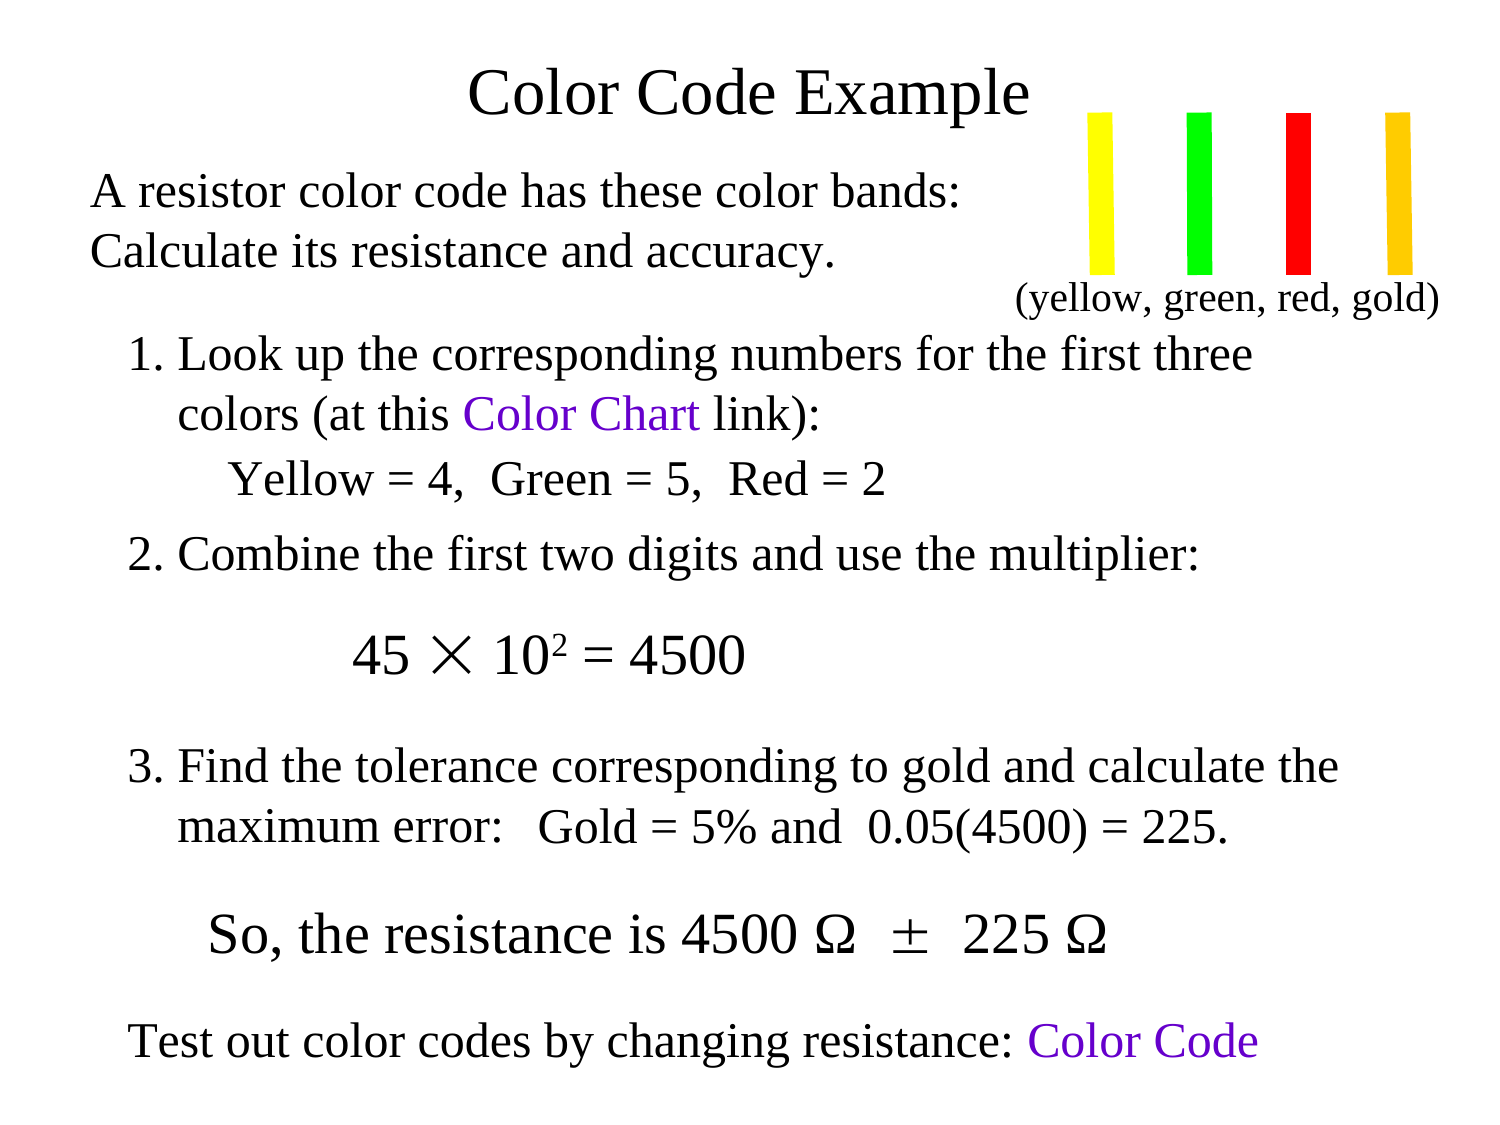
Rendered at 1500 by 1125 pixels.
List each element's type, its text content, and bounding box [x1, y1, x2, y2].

text_box Gold = 5% and 0.05(4500) = 225. [522, 785, 1273, 861]
text_box (yellow, green, red, gold) [999, 262, 1463, 328]
text_box A resistor color code has these color bands: Calculate its resistance and accuracy. [75, 149, 1089, 286]
text_box Test out color codes by changing resistance: Color Code [112, 999, 1476, 1076]
text_box So, the resistance is 4500 Ω  225 Ω [193, 887, 1125, 973]
text_box 45  102 = 4500 [337, 599, 826, 696]
text_box 3. Find the tolerance corresponding to gold and calculate the maximum error: [112, 724, 1463, 861]
text_box 1. Look up the corresponding numbers for the first three colors (at this Color Chart link): [112, 312, 1401, 448]
text_box 2. Combine the first two digits and use the multiplier: [112, 512, 1438, 588]
title Color Code Example [112, 12, 1388, 163]
text_box Yellow = 4, Green = 5, Red = 2 [212, 437, 988, 512]
